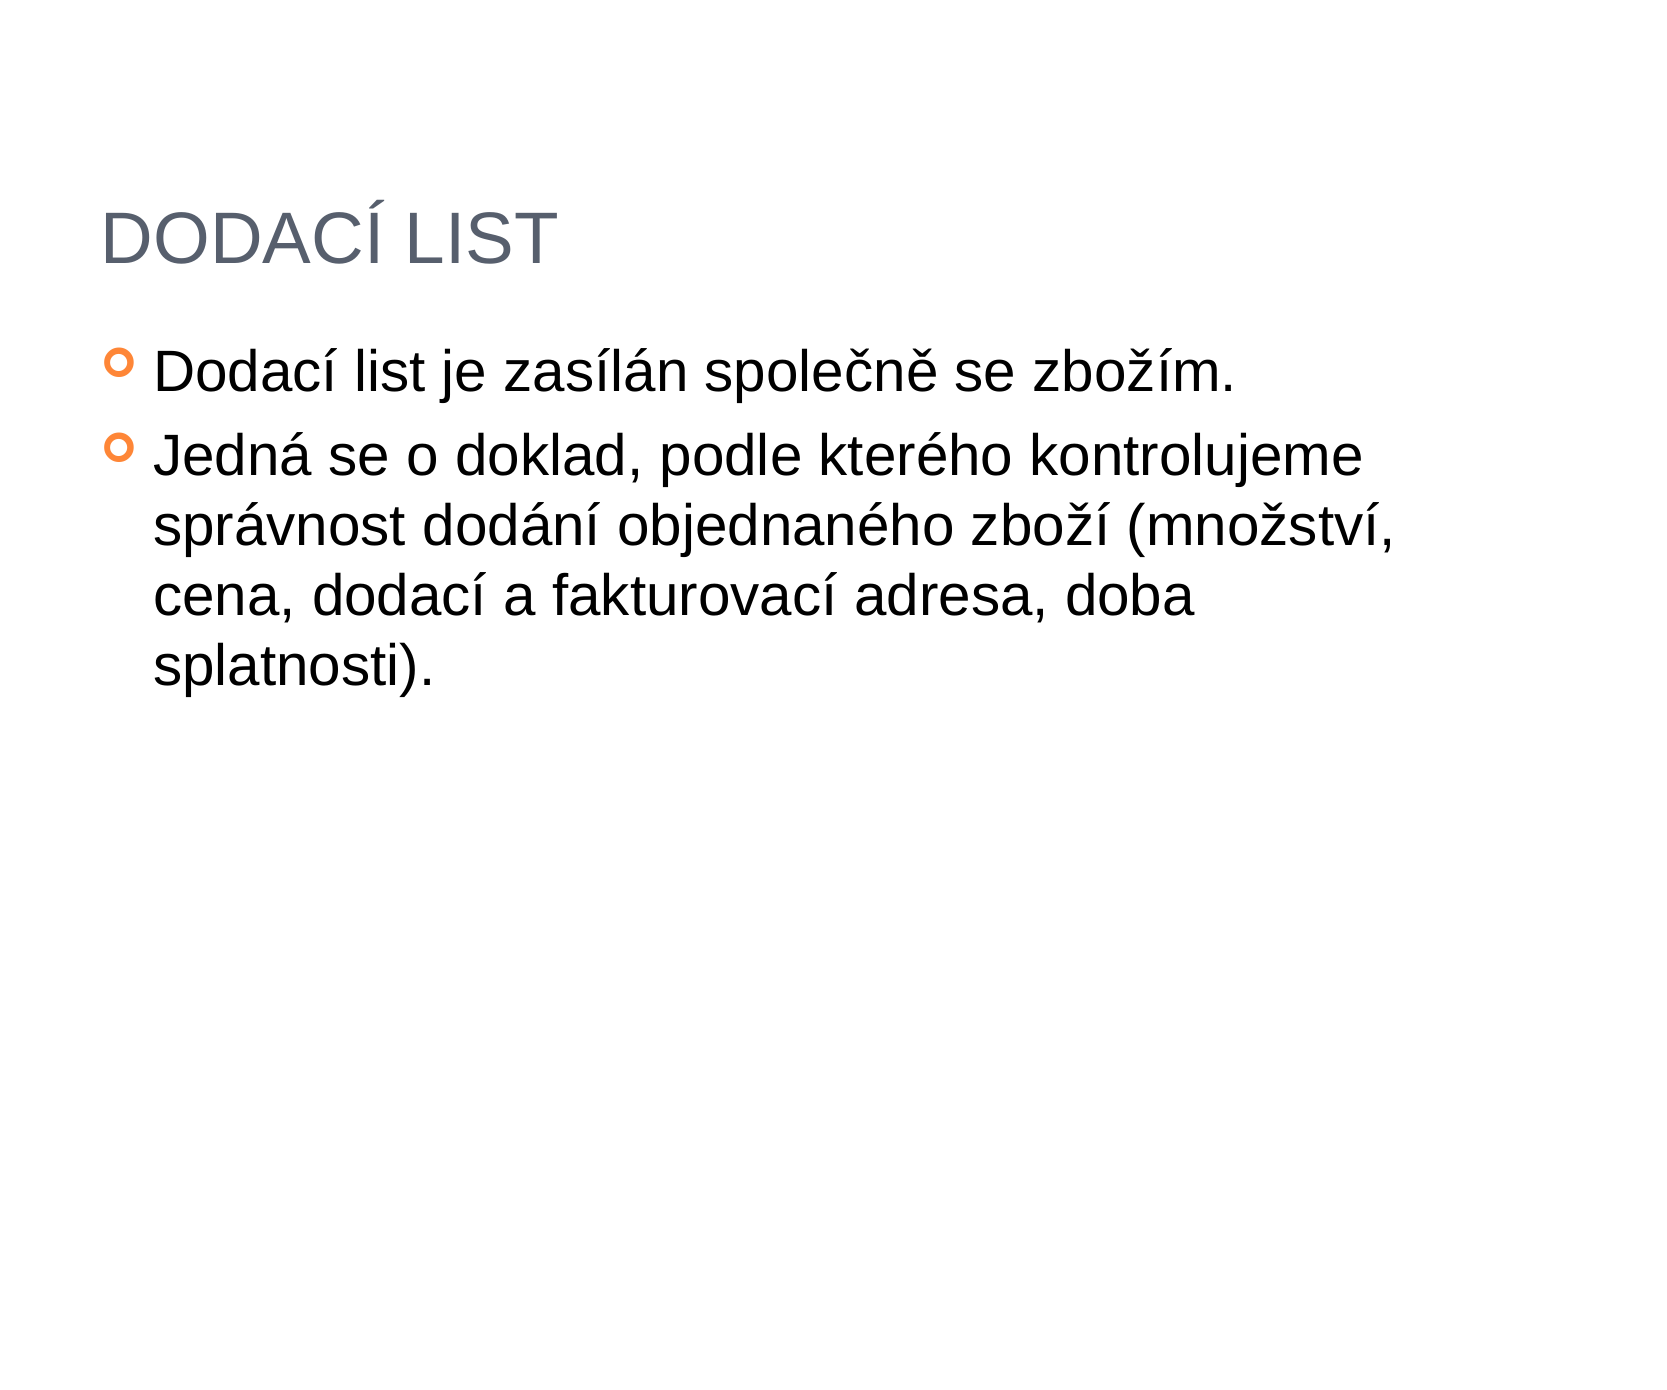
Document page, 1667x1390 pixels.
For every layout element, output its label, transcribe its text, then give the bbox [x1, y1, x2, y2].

title DODACÍ LIST [83, 55, 1445, 288]
list Dodací list je zasílán společně se zbožím. Jedná se o doklad, podle kterého kontrolujeme správnost dodání objednaného zboží (množství, cena, dodací a fakturovací adresa, doba splatnosti). [83, 324, 1445, 1312]
